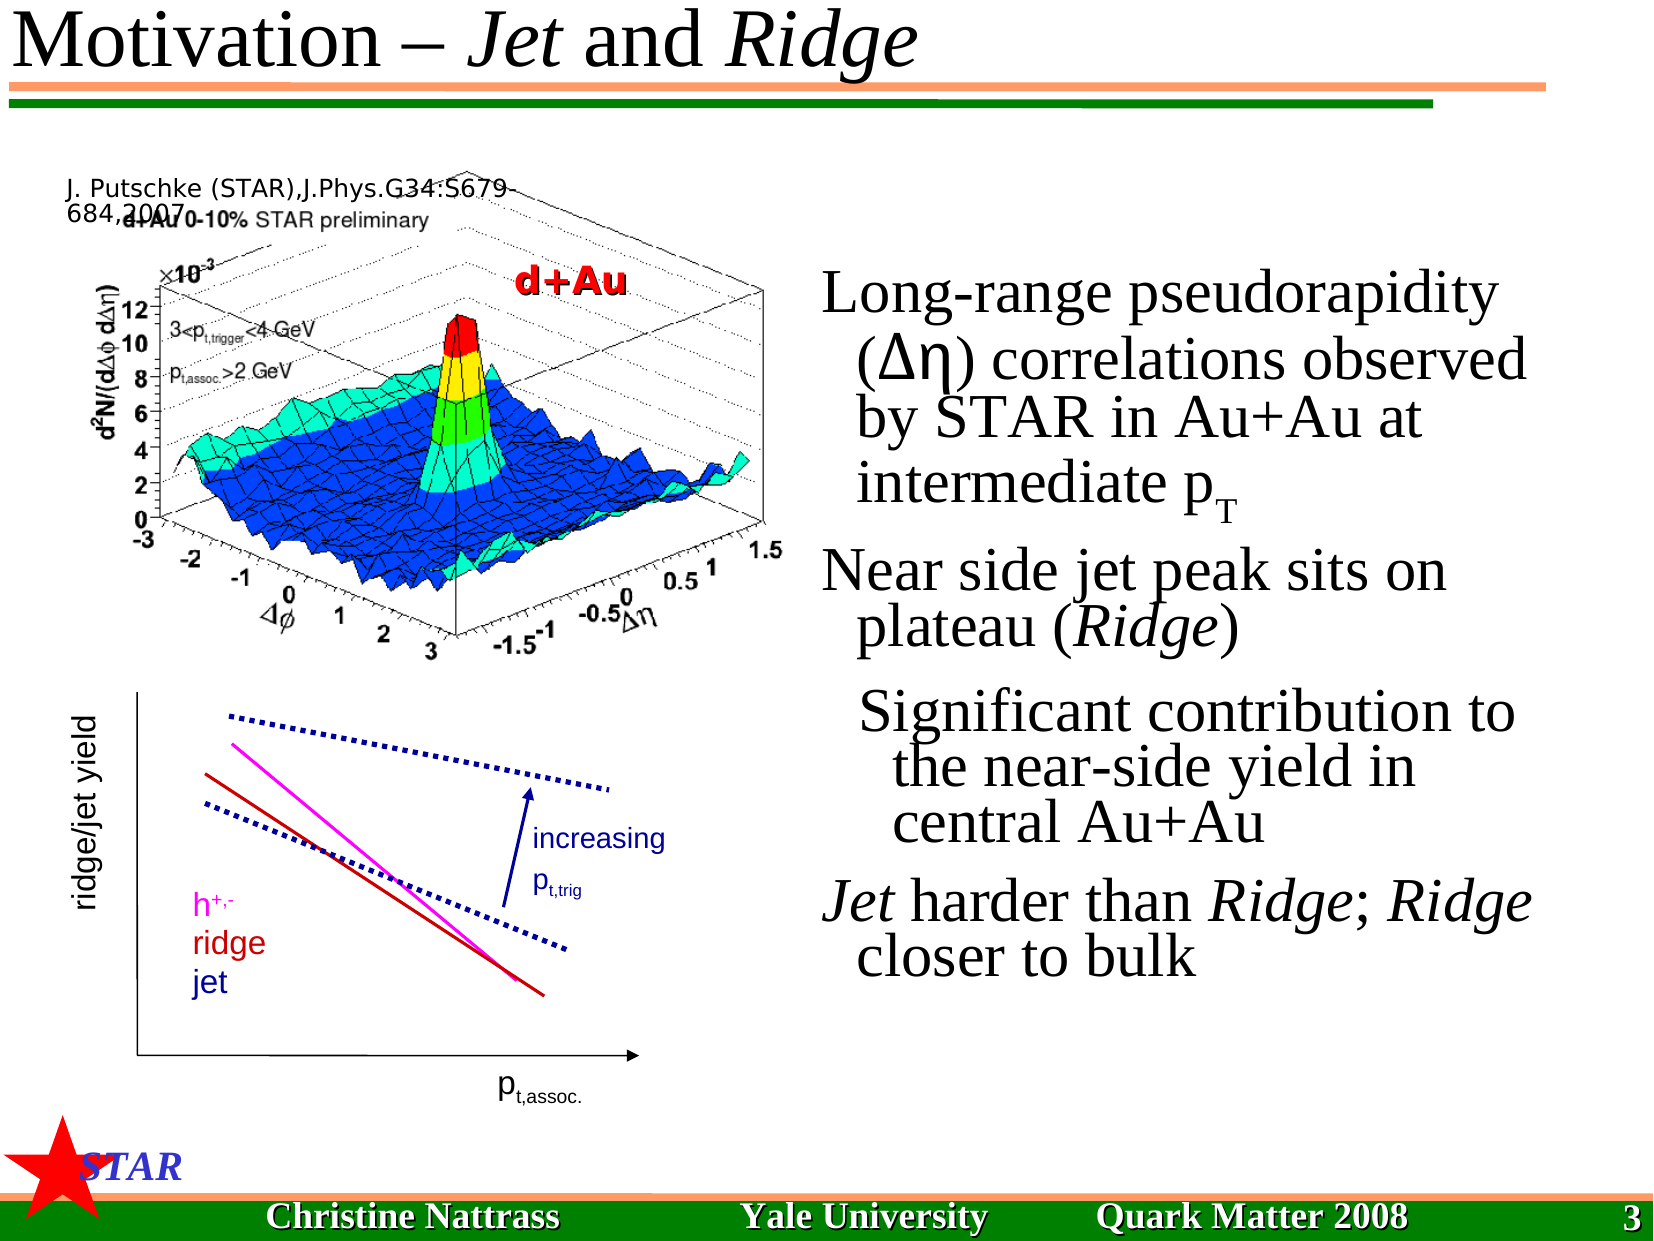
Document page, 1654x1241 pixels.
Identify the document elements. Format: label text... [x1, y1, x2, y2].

picture [89, 155, 802, 692]
text_box Motivation – Jet and Ridge [11, 0, 1512, 101]
text_box h+,- ridge jet [177, 876, 282, 1008]
text_box Long-range pseudorapidity (Δη) correlations observed by STAR in Au+Au at intermediate pT Near side jet peak sits on plateau (Ridge)‏ Significant contribution to the near-side yield in central Au+Au Jet harder than Ridge; Ridge closer to bulk [787, 267, 1571, 1212]
text_box pt,assoc. [482, 1055, 598, 1115]
text_box J. Putschke (STAR),J.Phys.G34:S679-684,2007 [51, 170, 625, 220]
text_box ridge/jet yield [56, 636, 111, 926]
text_box d+Au [499, 253, 687, 313]
text_box increasing pt,trig [517, 823, 718, 902]
